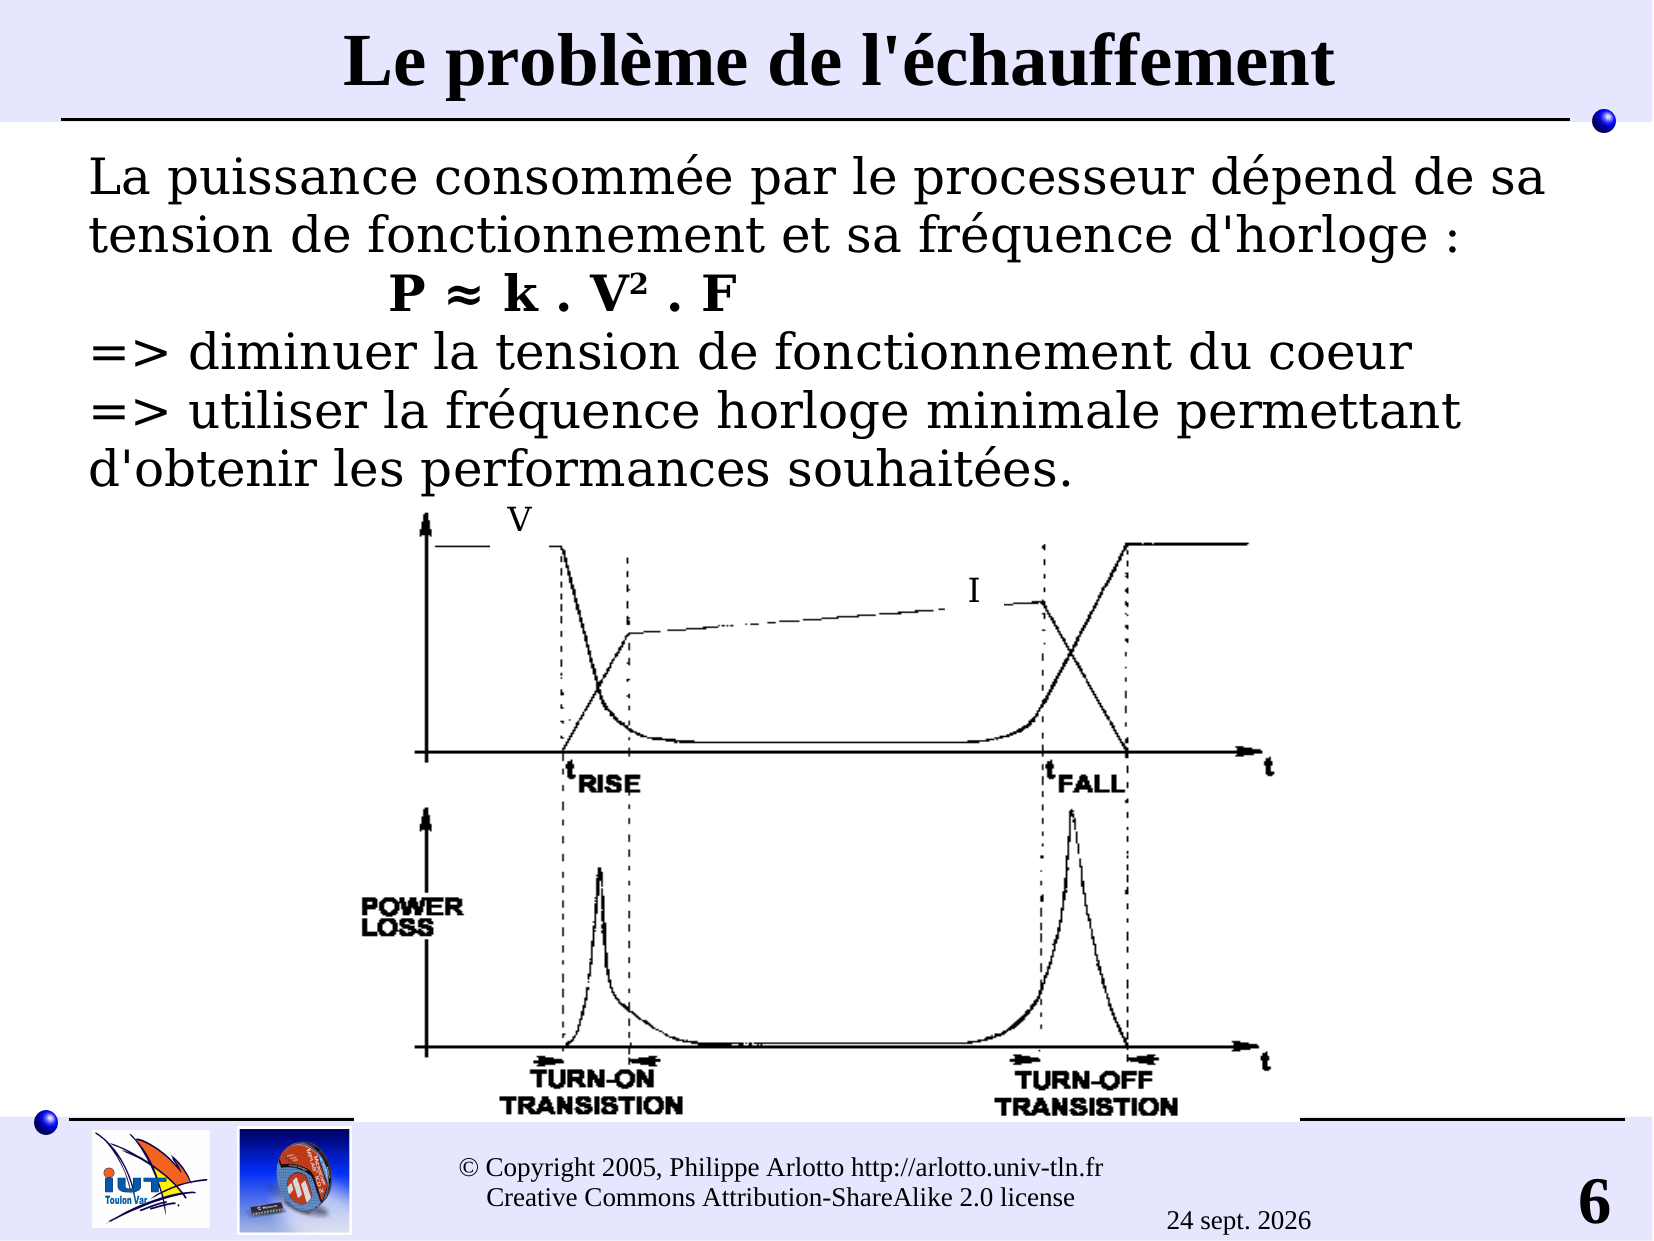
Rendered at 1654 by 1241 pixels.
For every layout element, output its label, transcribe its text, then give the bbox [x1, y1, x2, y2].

text_box I [944, 561, 1004, 621]
picture [354, 501, 1300, 1123]
text_box V [490, 490, 550, 550]
title Le problème de l'échauffement [95, 11, 1585, 110]
text_box La puissance consommée par le processeur dépend de sa tension de fonctionnement et sa fréquence d'horloge : P ≈ k . V2 . F => diminuer la tension de fonctionnement du coeur => utiliser la fréquence horloge minimale permettant d'obtenir les performances souhaitées. [88, 147, 1548, 499]
picture [237, 1126, 352, 1235]
